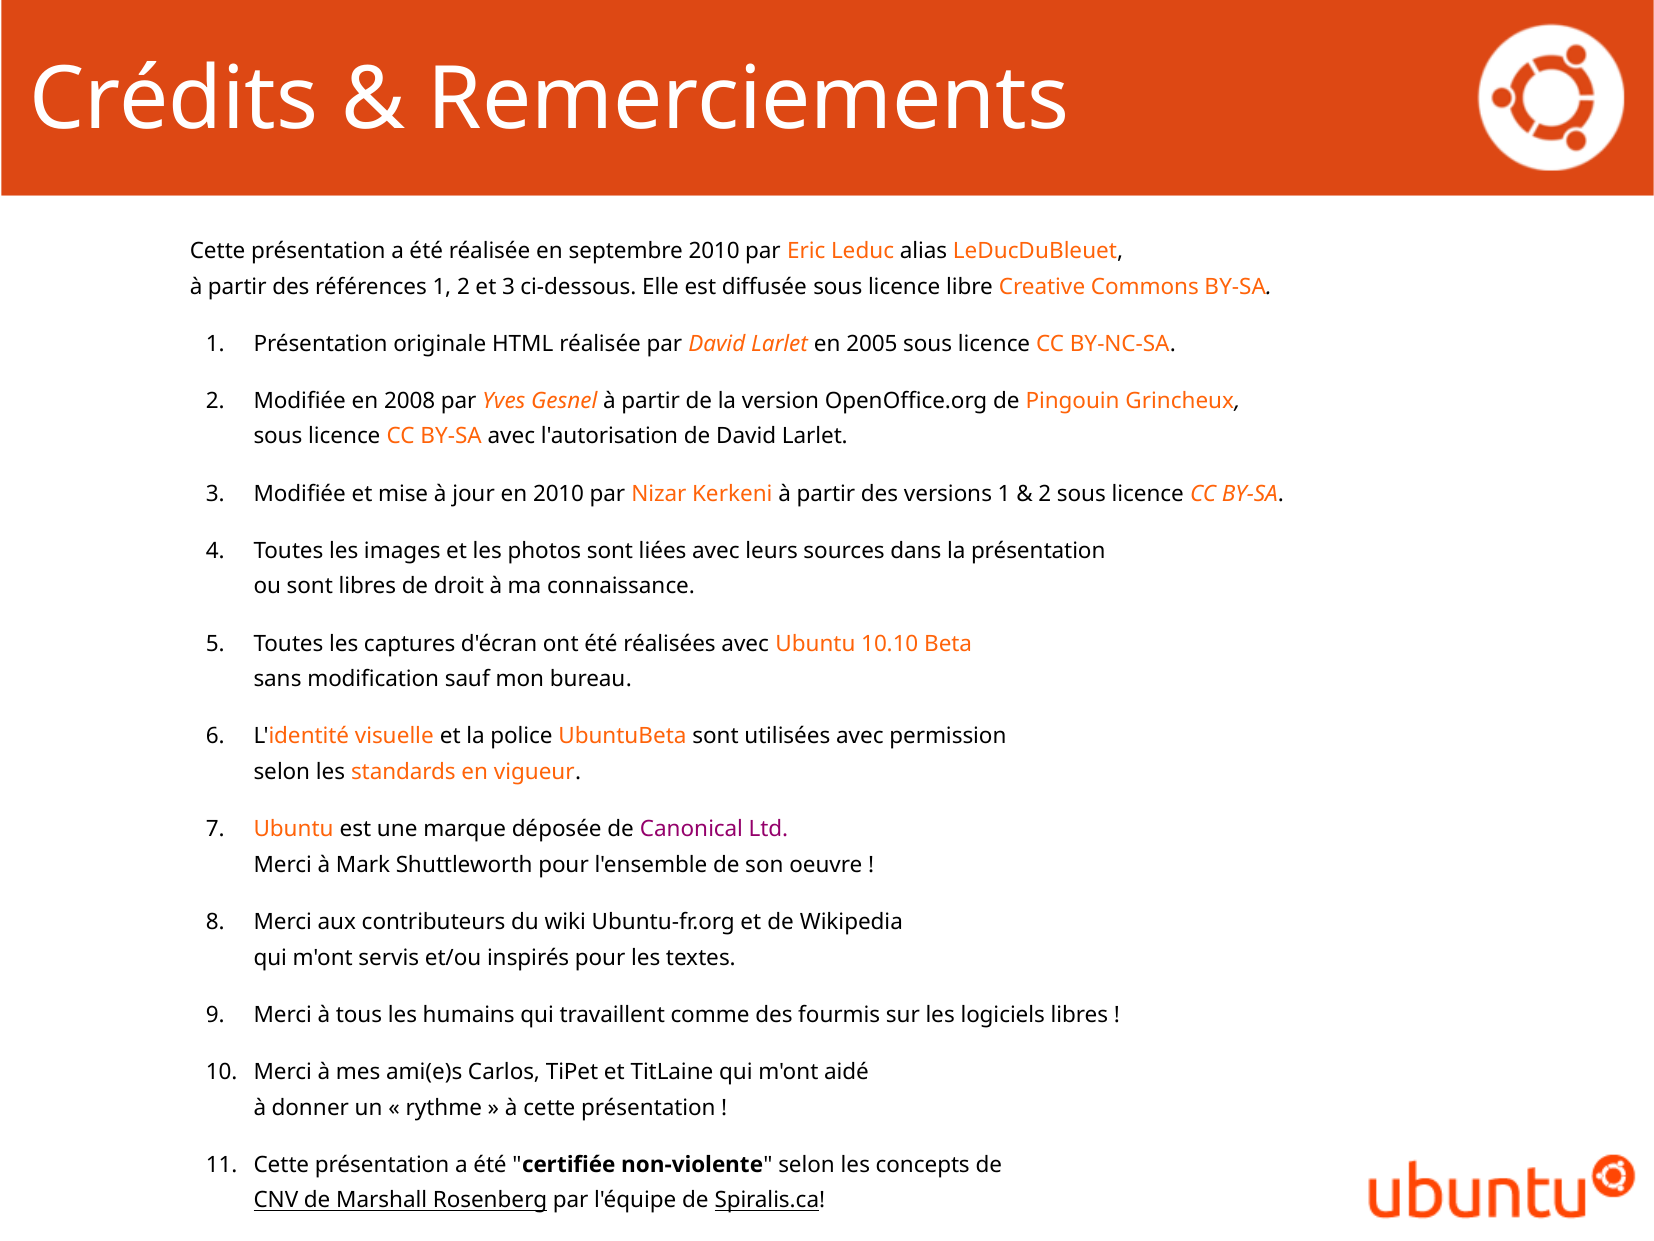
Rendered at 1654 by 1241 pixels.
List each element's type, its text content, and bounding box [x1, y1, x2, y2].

list Cette présentation a été réalisée en septembre 2010 par Eric Leduc alias LeDucDuBleuet, à partir des références 1, 2 et 3 ci-dessous. Elle est diffusée sous licence libre Creative Commons BY-SA. Présentation originale HTML réalisée par David Larlet en 2005 sous licence CC BY-NC-SA. Modifiée en 2008 par Yves Gesnel à partir de la version OpenOffice.org de Pingouin Grincheux, sous licence CC BY-SA avec l'autorisation de David Larlet. Modifiée et mise à jour en 2010 par Nizar Kerkeni à partir des versions 1 & 2 sous licence CC BY-SA. Toutes les images et les photos sont liées avec leurs sources dans la présentation ou sont libres de droit à ma connaissance. Toutes les captures d'écran ont été réalisées avec Ubuntu 10.10 Beta sans modification sauf mon bureau. L'identité visuelle et la police UbuntuBeta sont utilisées avec permission selon les standards en vigueur. Ubuntu est une marque déposée de Canonical Ltd. Merci à Mark Shuttleworth pour l'ensemble de son oeuvre ! Merci aux contributeurs du wiki Ubuntu-fr.org et de Wikipedia qui m'ont servis et/ou inspirés pour les textes. Merci à tous les humains qui travaillent comme des fourmis sur les logiciels libres ! Merci à mes ami(e)s Carlos, TiPet et TitLaine qui m'ont aidé à donner un « rythme » à cette présentation ! Cette présentation a été "certifiée non-violente" selon les concepts de CNV de Marshall Rosenberg par l'équipe de Spiralis.ca! [189, 234, 1558, 1229]
picture [0, 0, 1654, 1241]
title Crédits & Remerciements [29, 11, 1459, 178]
